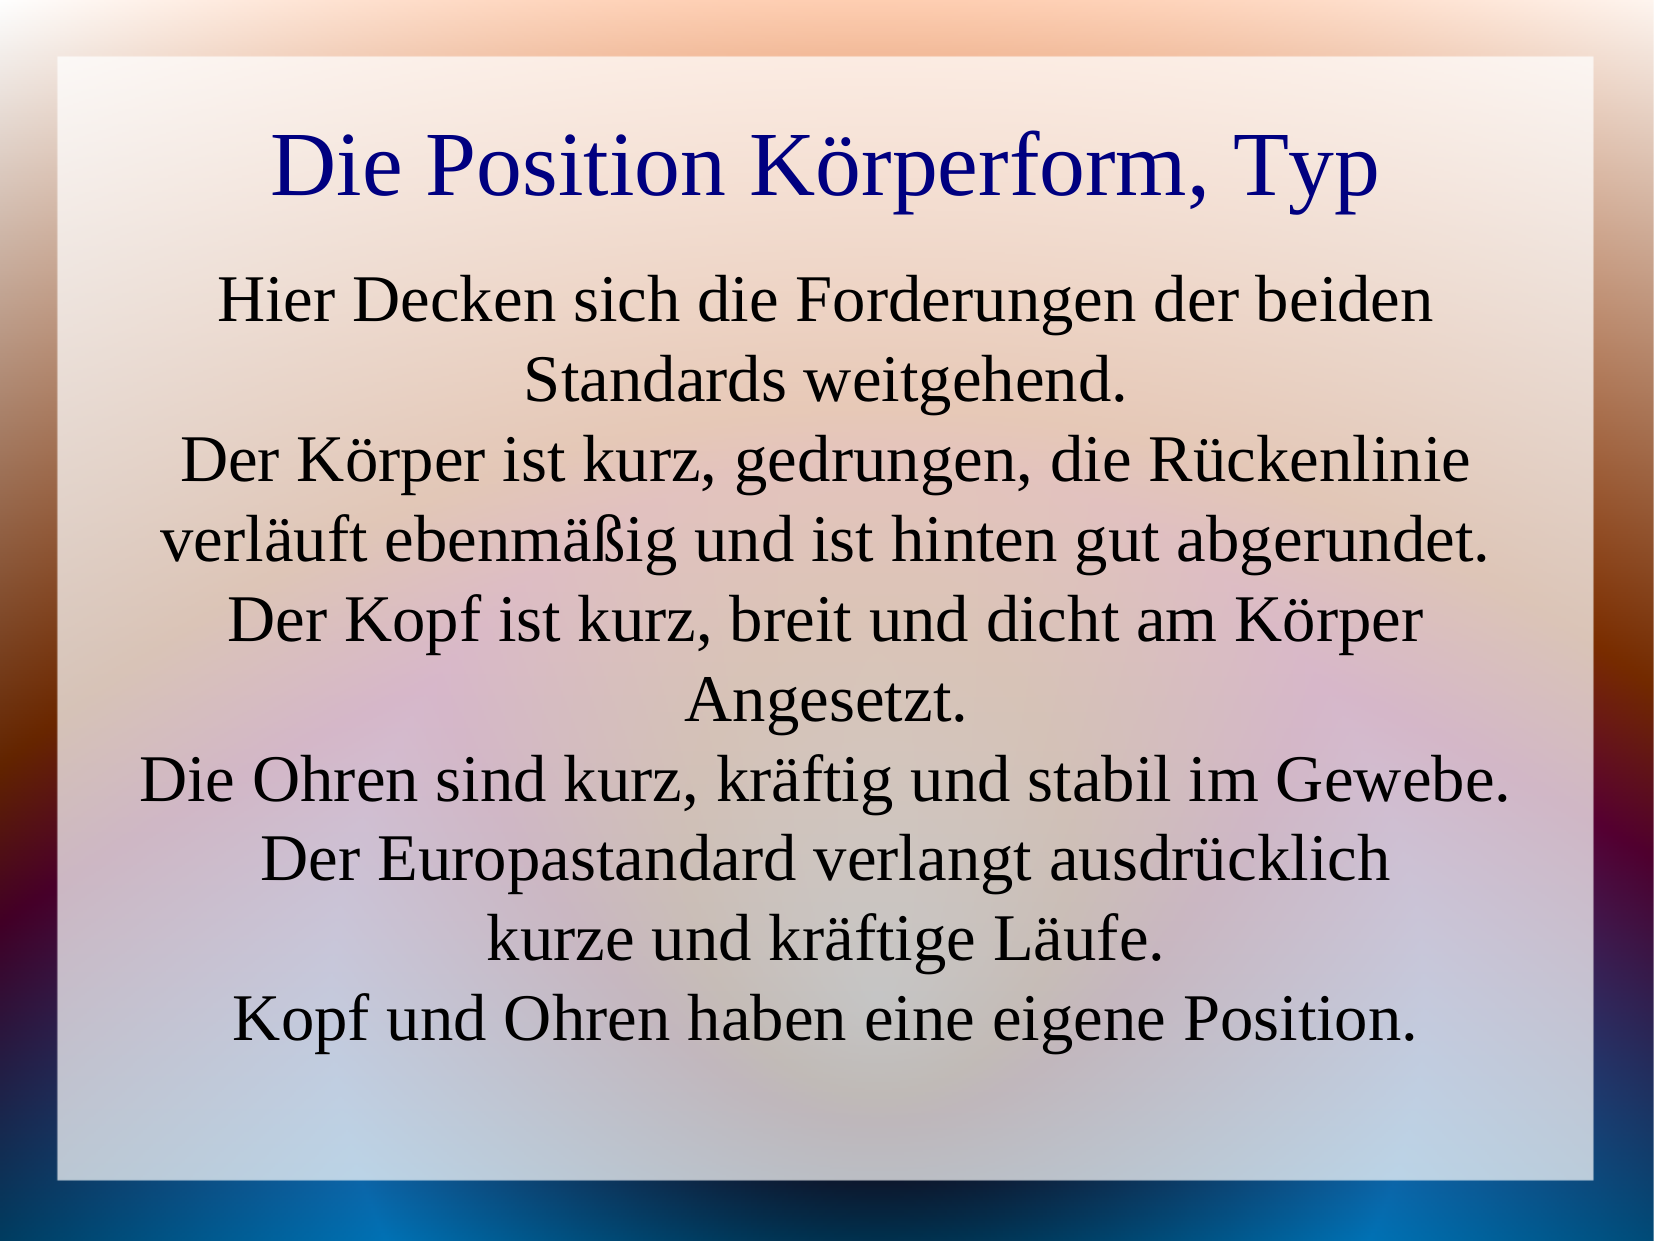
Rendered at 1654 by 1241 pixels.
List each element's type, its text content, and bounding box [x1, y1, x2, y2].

text_box Hier Decken sich die Forderungen der beiden Standards weitgehend. Der Körper ist kurz, gedrungen, die Rückenlinie verläuft ebenmäßig und ist hinten gut abgerundet. Der Kopf ist kurz, breit und dicht am Körper Angesetzt. Die Ohren sind kurz, kräftig und stabil im Gewebe. Der Europastandard verlangt ausdrücklich kurze und kräftige Läufe. Kopf und Ohren haben eine eigene Position. [82, 254, 1571, 1070]
title Die Position Körperform, Typ [82, 62, 1571, 254]
